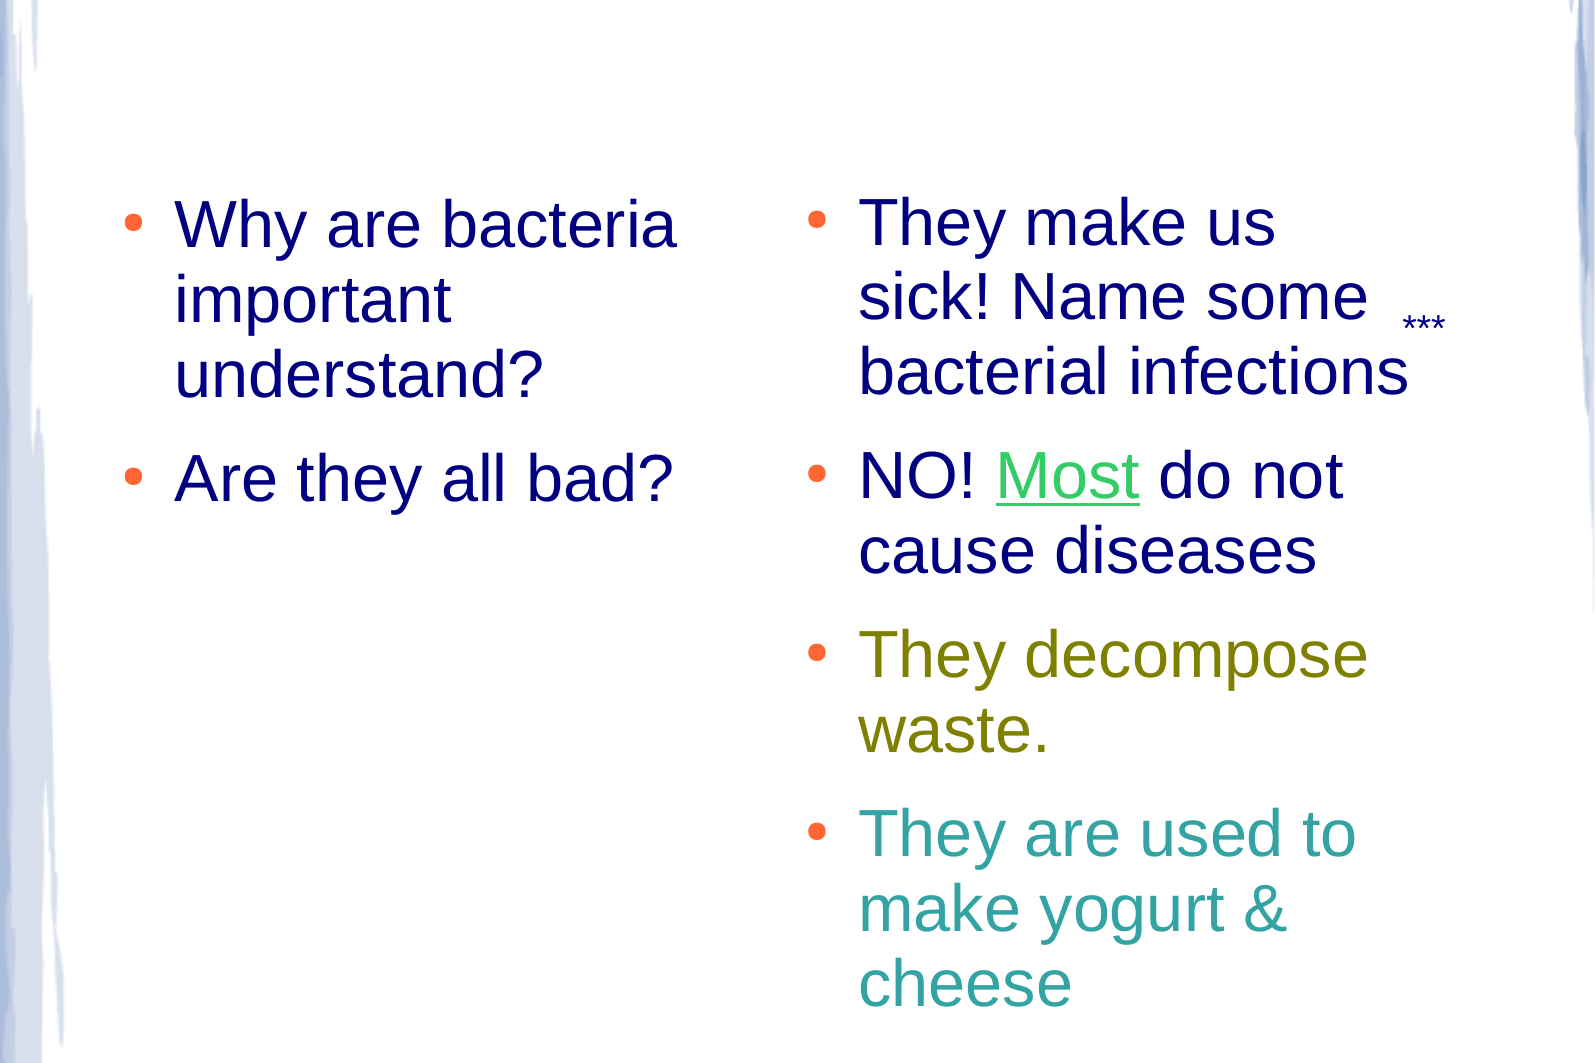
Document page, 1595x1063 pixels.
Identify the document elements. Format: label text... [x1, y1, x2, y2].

list They make us sick! Name some bacterial infections NO! Most do not cause diseases They decompose waste. They are used to make yogurt & cheese [787, 184, 1427, 1063]
list Why are bacteria important understand? Are they all bad? [103, 187, 787, 770]
text_box *** [1387, 300, 1463, 371]
picture [0, 0, 1595, 1063]
